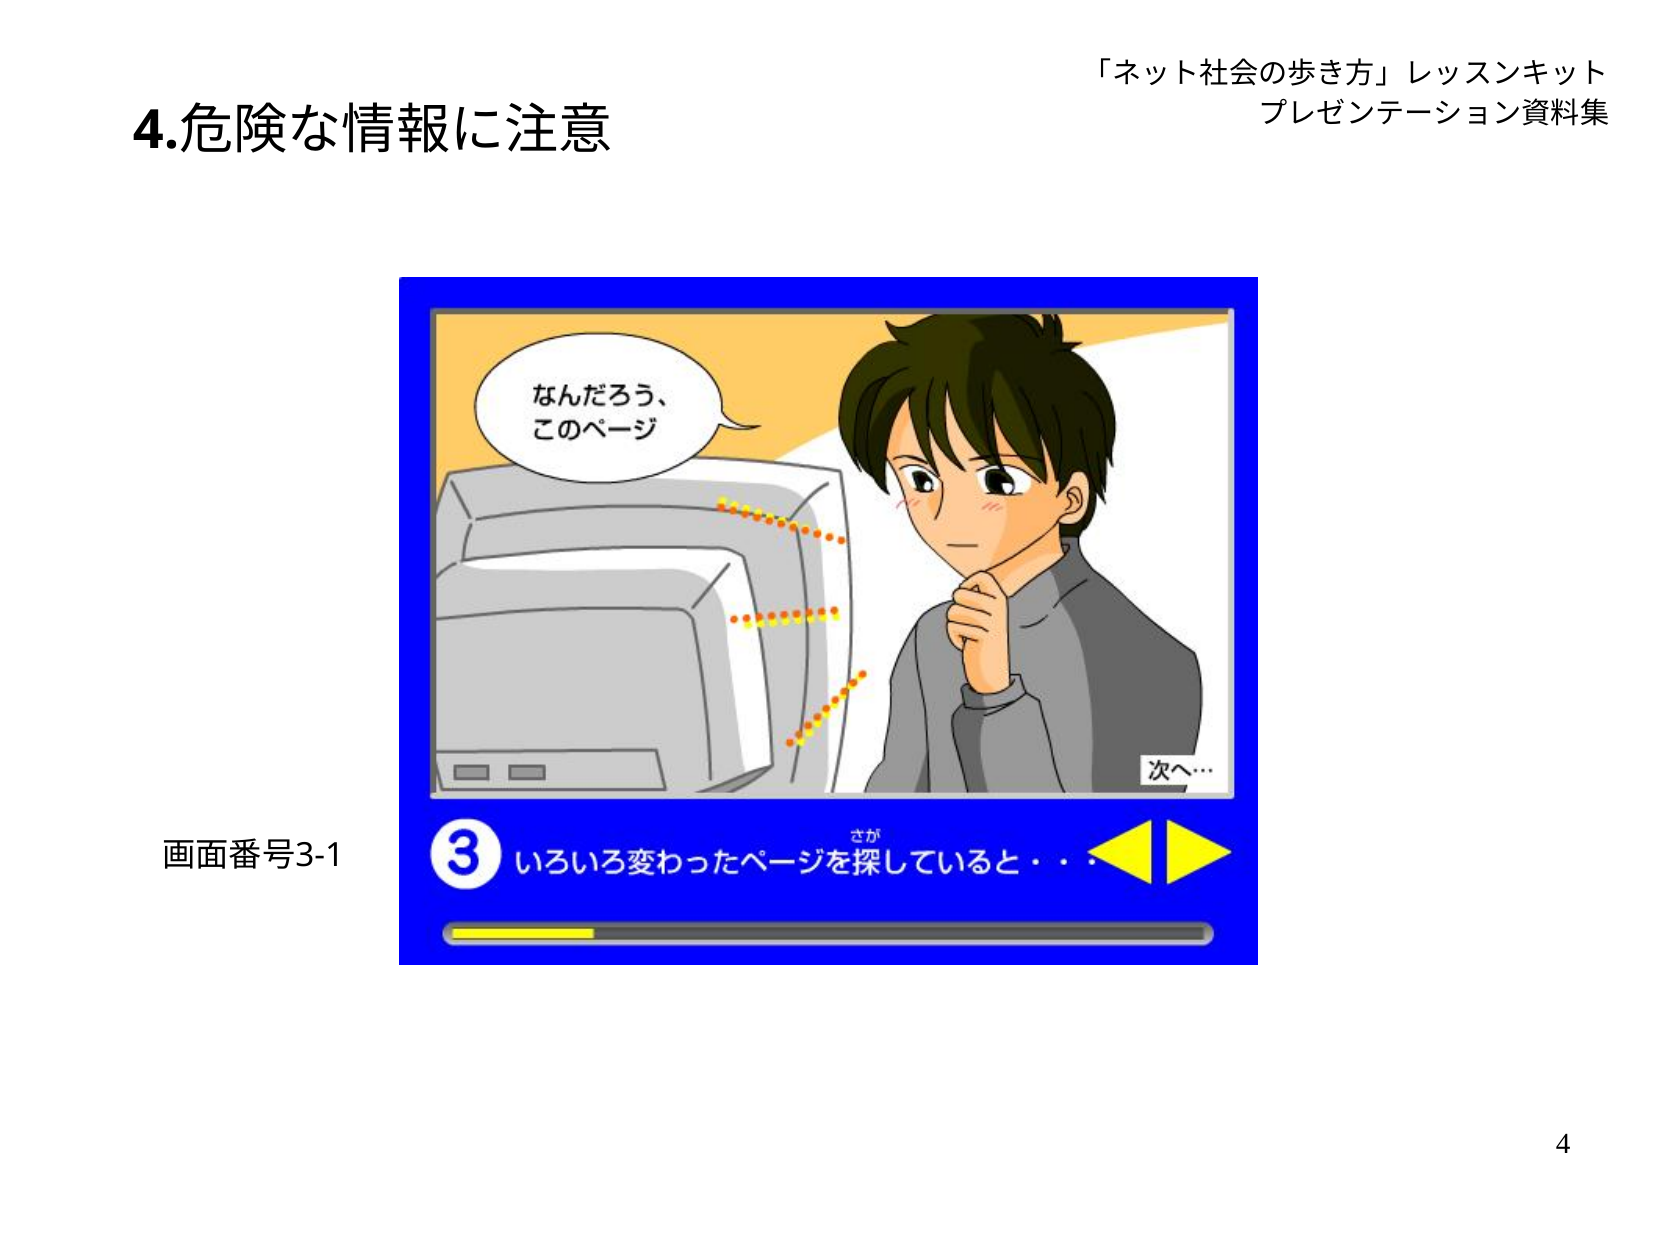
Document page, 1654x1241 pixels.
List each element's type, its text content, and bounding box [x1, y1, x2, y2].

text_box 「ネット社会の歩き方」レッスンキット プレゼンテーション資料集 [1062, 44, 1625, 139]
text_box 4.危険な情報に注意 [118, 88, 1093, 169]
text_box 画面番号3-1 [147, 826, 384, 882]
picture [399, 277, 1258, 965]
